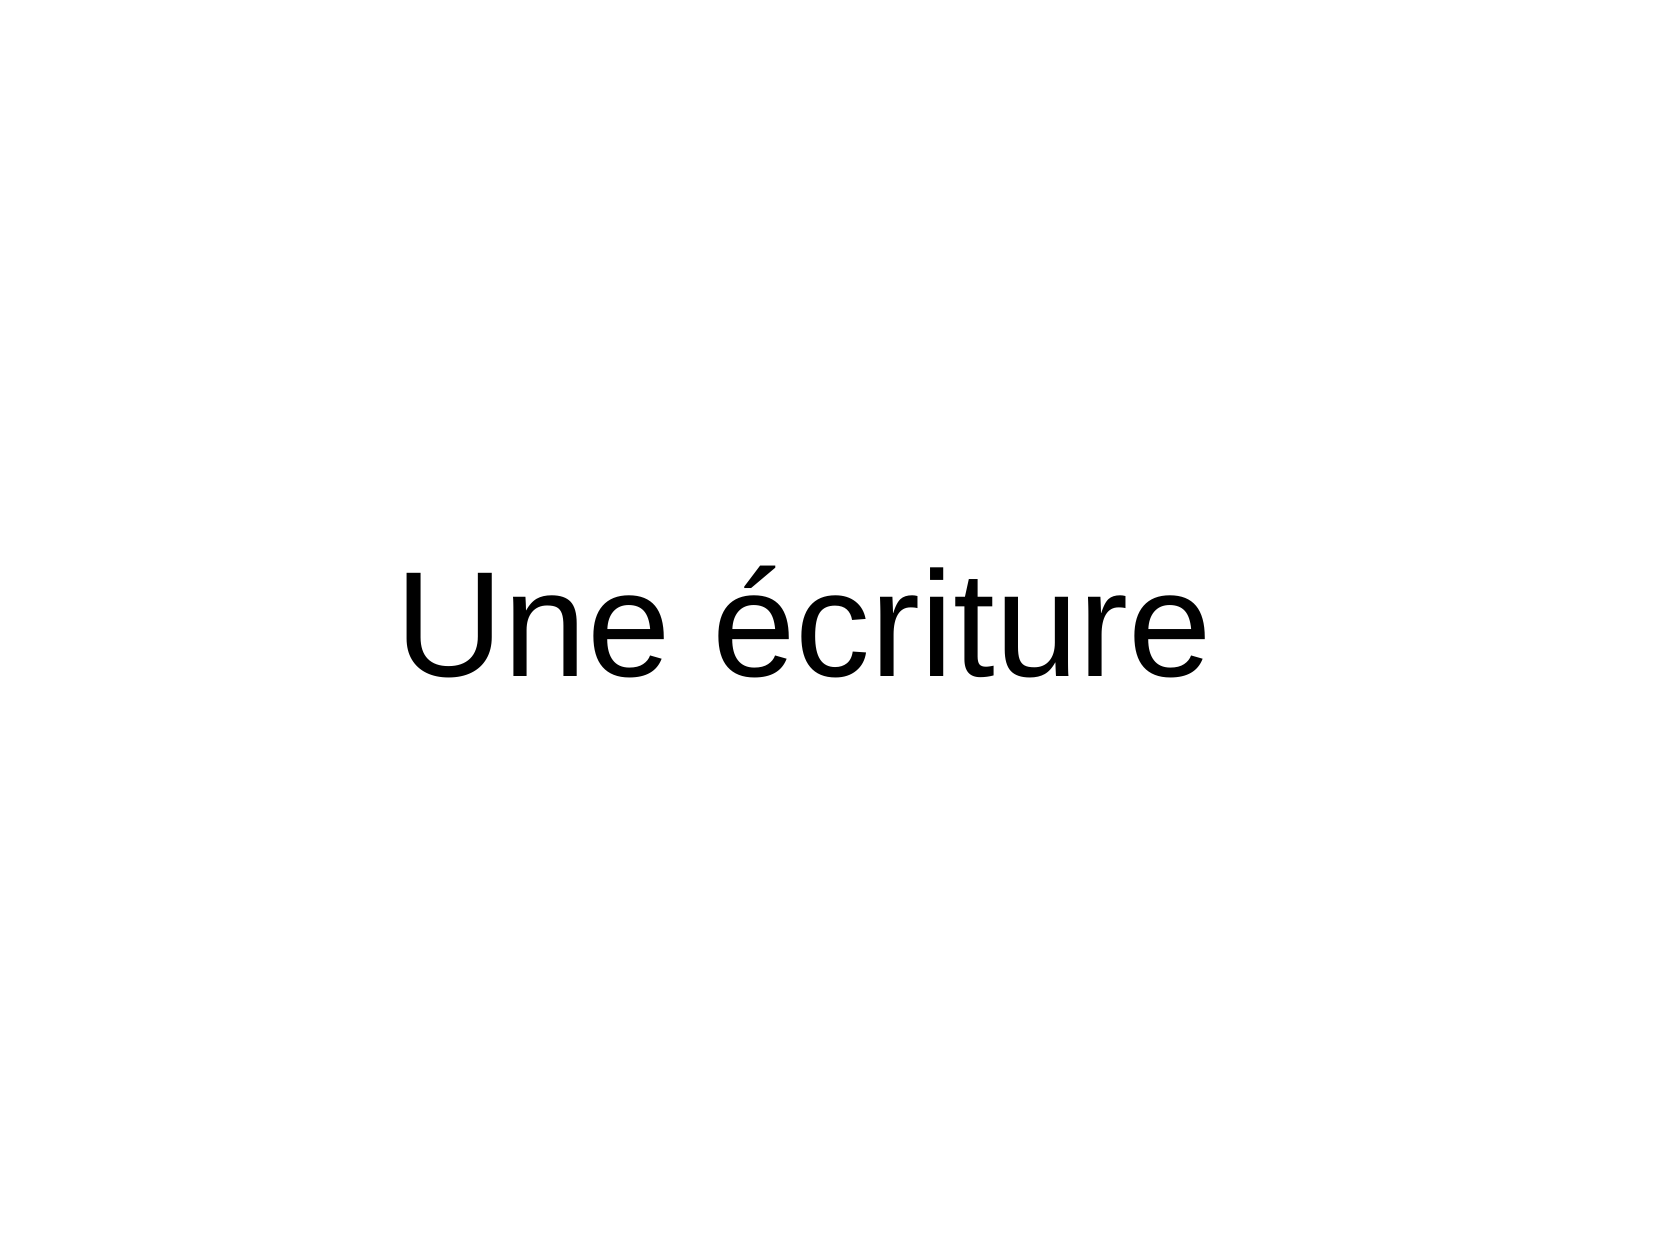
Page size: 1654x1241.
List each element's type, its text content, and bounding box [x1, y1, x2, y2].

text_box Une écriture [380, 533, 1279, 717]
